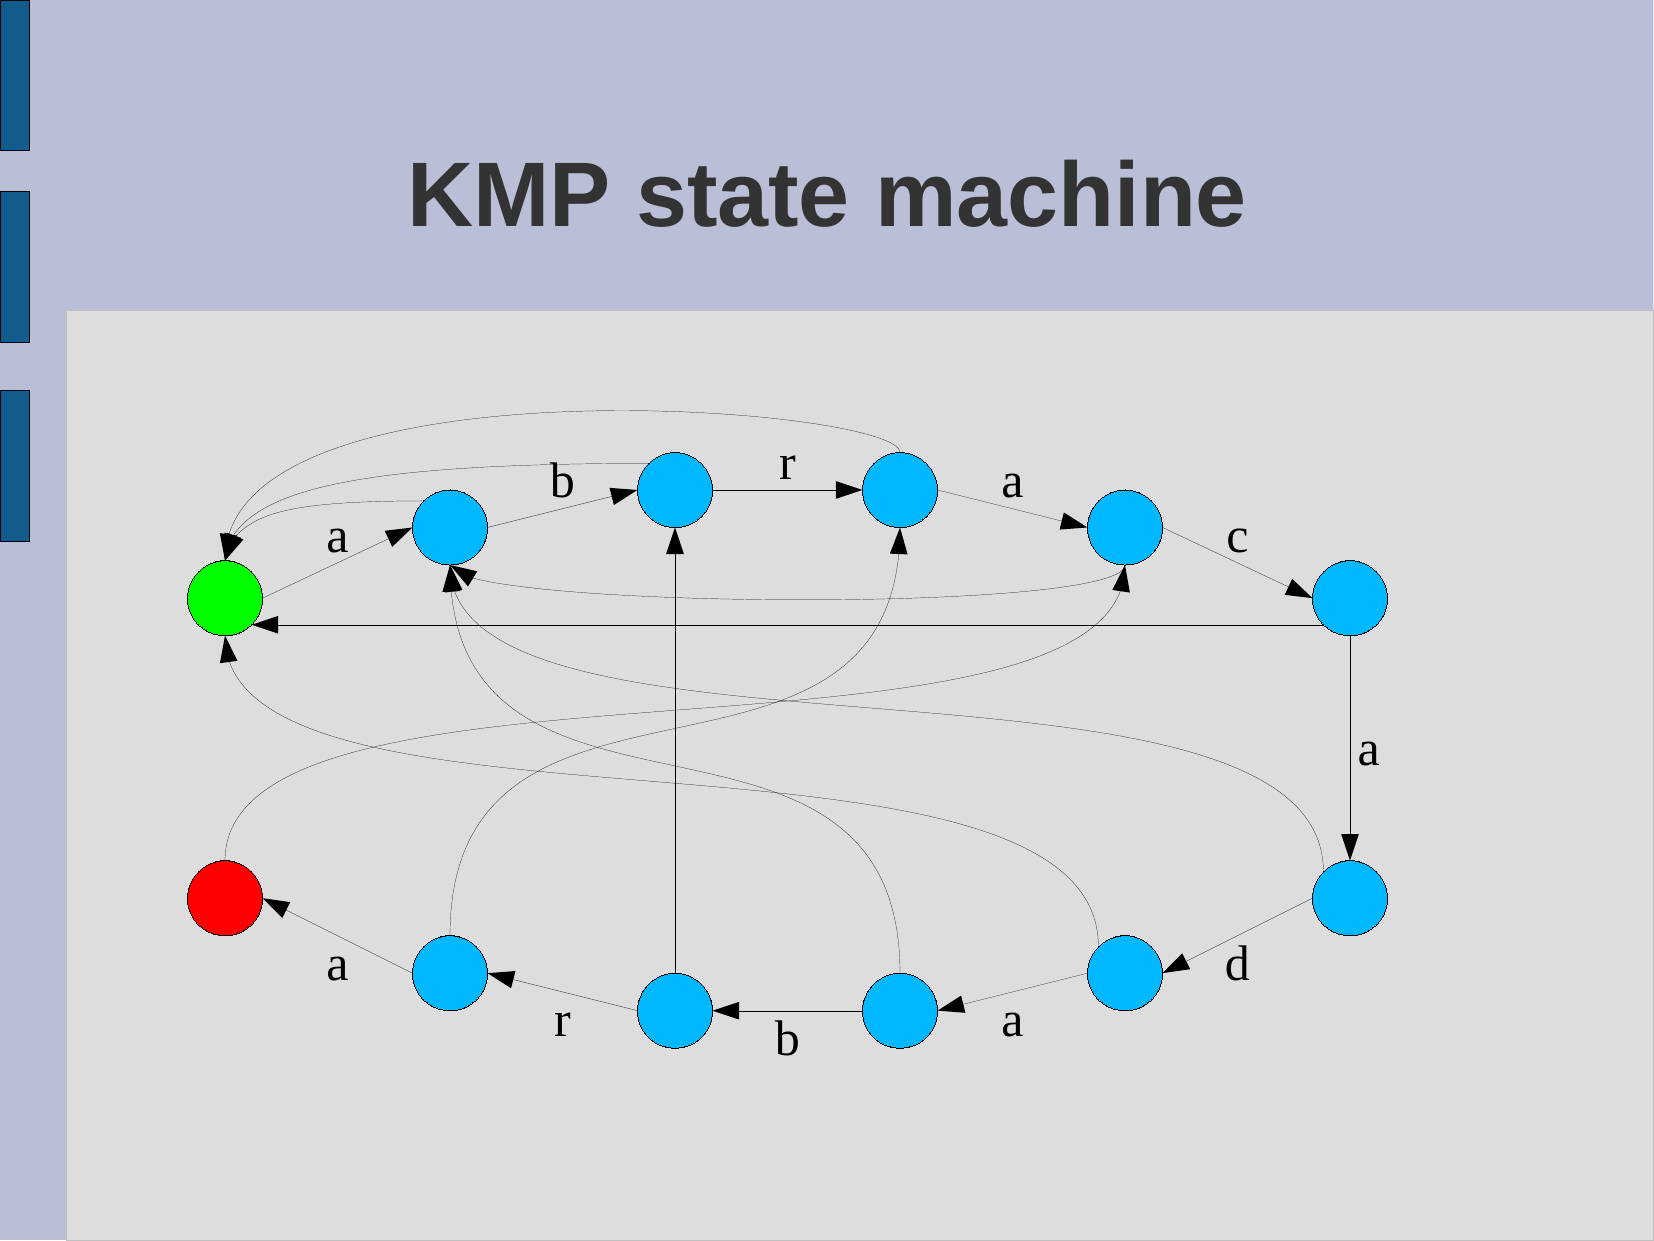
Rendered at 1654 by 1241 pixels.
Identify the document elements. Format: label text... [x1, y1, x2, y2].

text_box [1312, 560, 1388, 636]
text_box [1312, 860, 1388, 936]
text_box [412, 935, 488, 1011]
text_box [187, 860, 263, 936]
text_box [1087, 935, 1163, 1011]
title KMP state machine [121, 91, 1534, 299]
text_box [187, 560, 263, 636]
text_box [637, 973, 713, 1049]
text_box [1087, 489, 1163, 565]
text_box [412, 489, 488, 565]
text_box [862, 452, 938, 528]
text_box [637, 452, 713, 528]
text_box [862, 973, 938, 1049]
